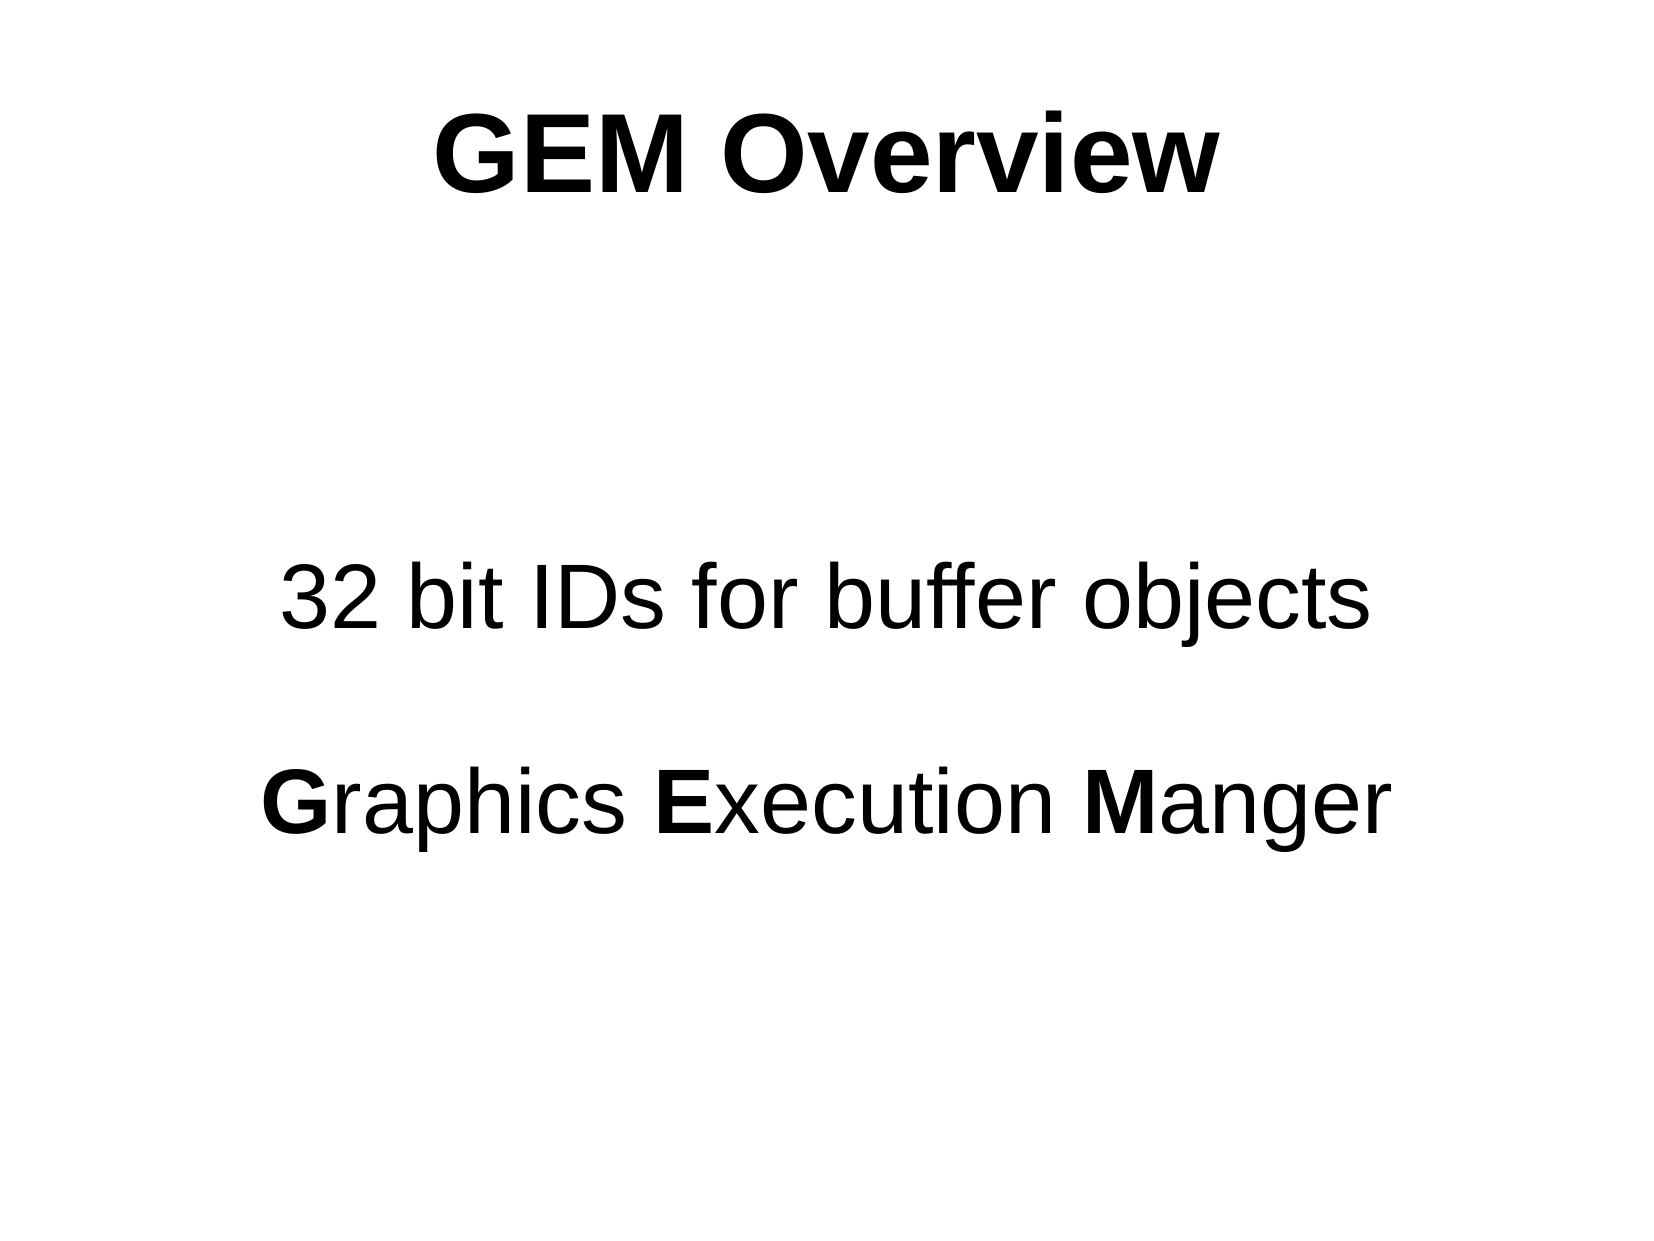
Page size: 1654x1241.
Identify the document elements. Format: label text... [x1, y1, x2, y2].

title GEM Overview [82, 49, 1571, 257]
subtitle 32 bit IDs for buffer objects Graphics Execution Manger [82, 290, 1571, 1109]
